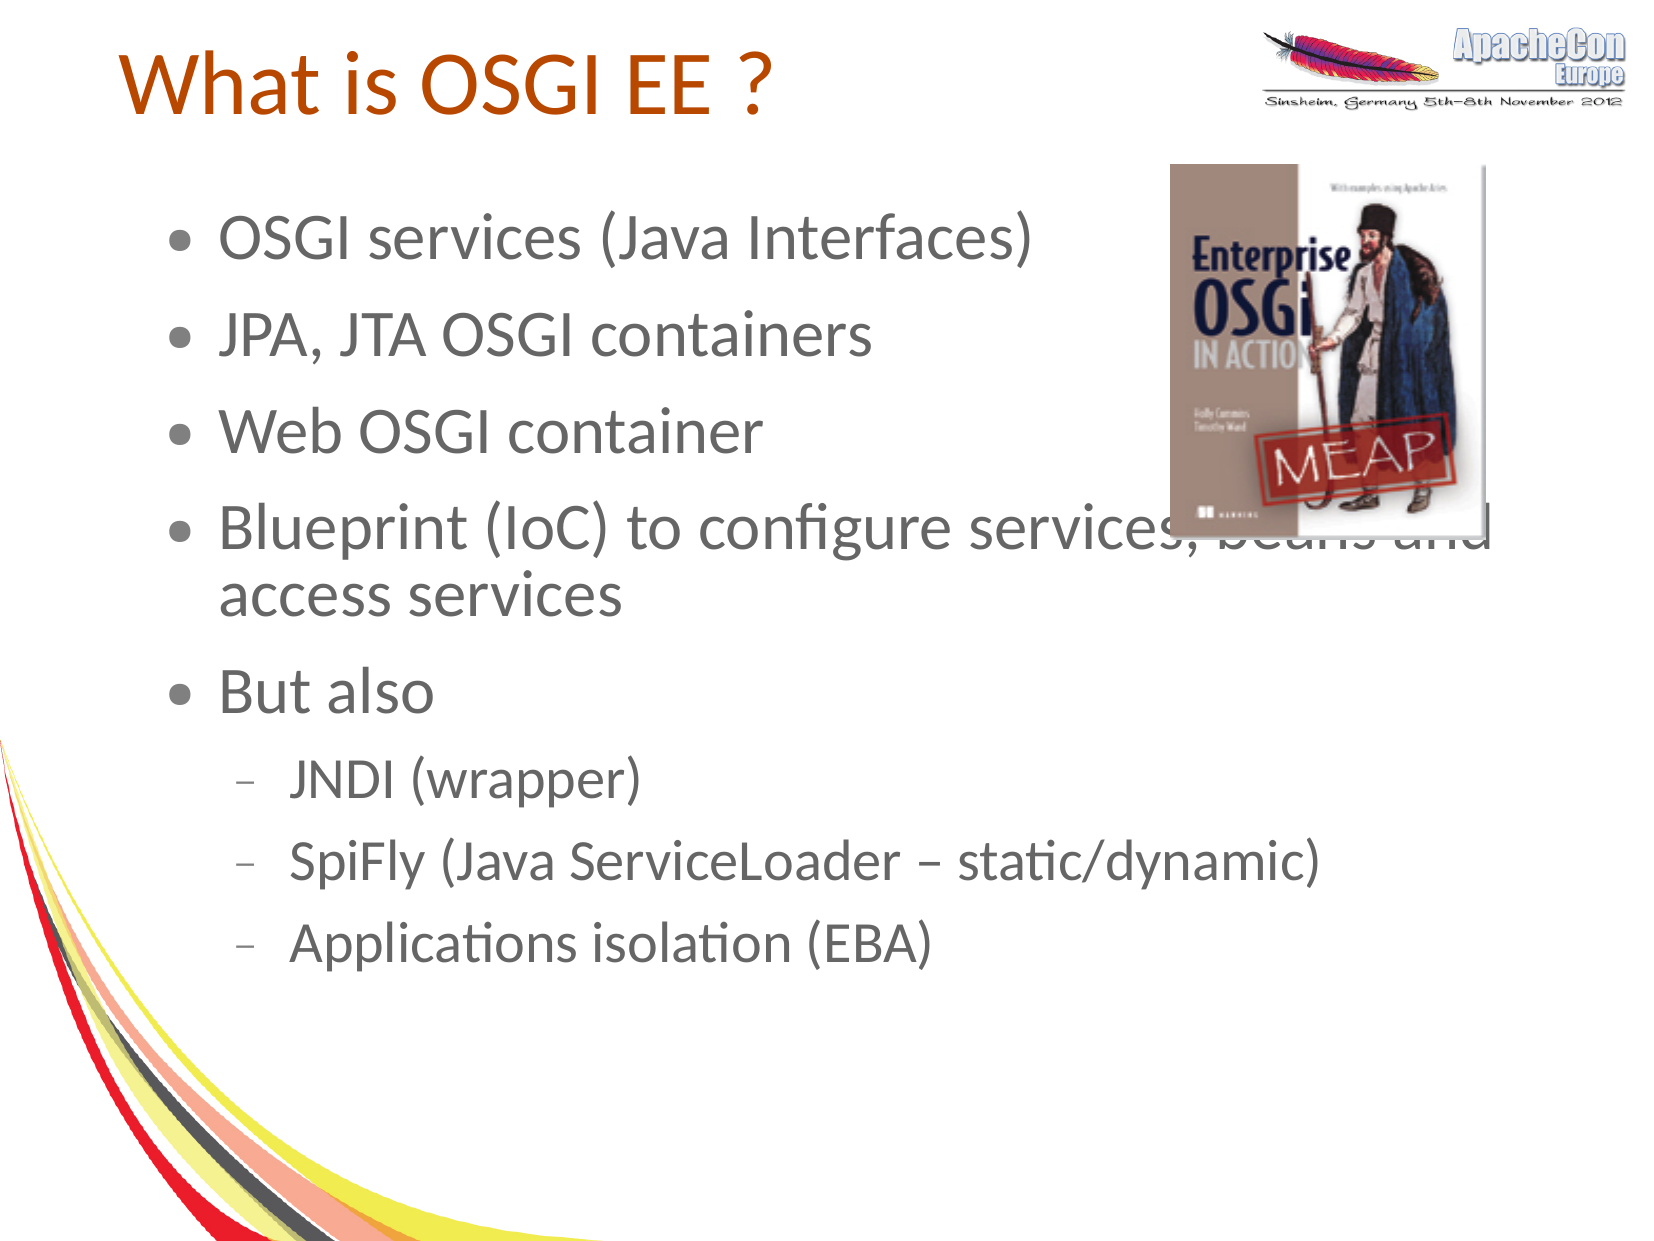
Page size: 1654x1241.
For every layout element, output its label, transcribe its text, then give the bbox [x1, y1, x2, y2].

title What is OSGI EE ? [59, 35, 1418, 148]
picture [0, 0, 1654, 1241]
list OSGI services (Java Interfaces) JPA, JTA OSGI containers Web OSGI container Blueprint (IoC) to configure services, beans and access services But also JNDI (wrapper) SpiFly (Java ServiceLoader – static/dynamic) Applications isolation (EBA) [147, 209, 1595, 1105]
